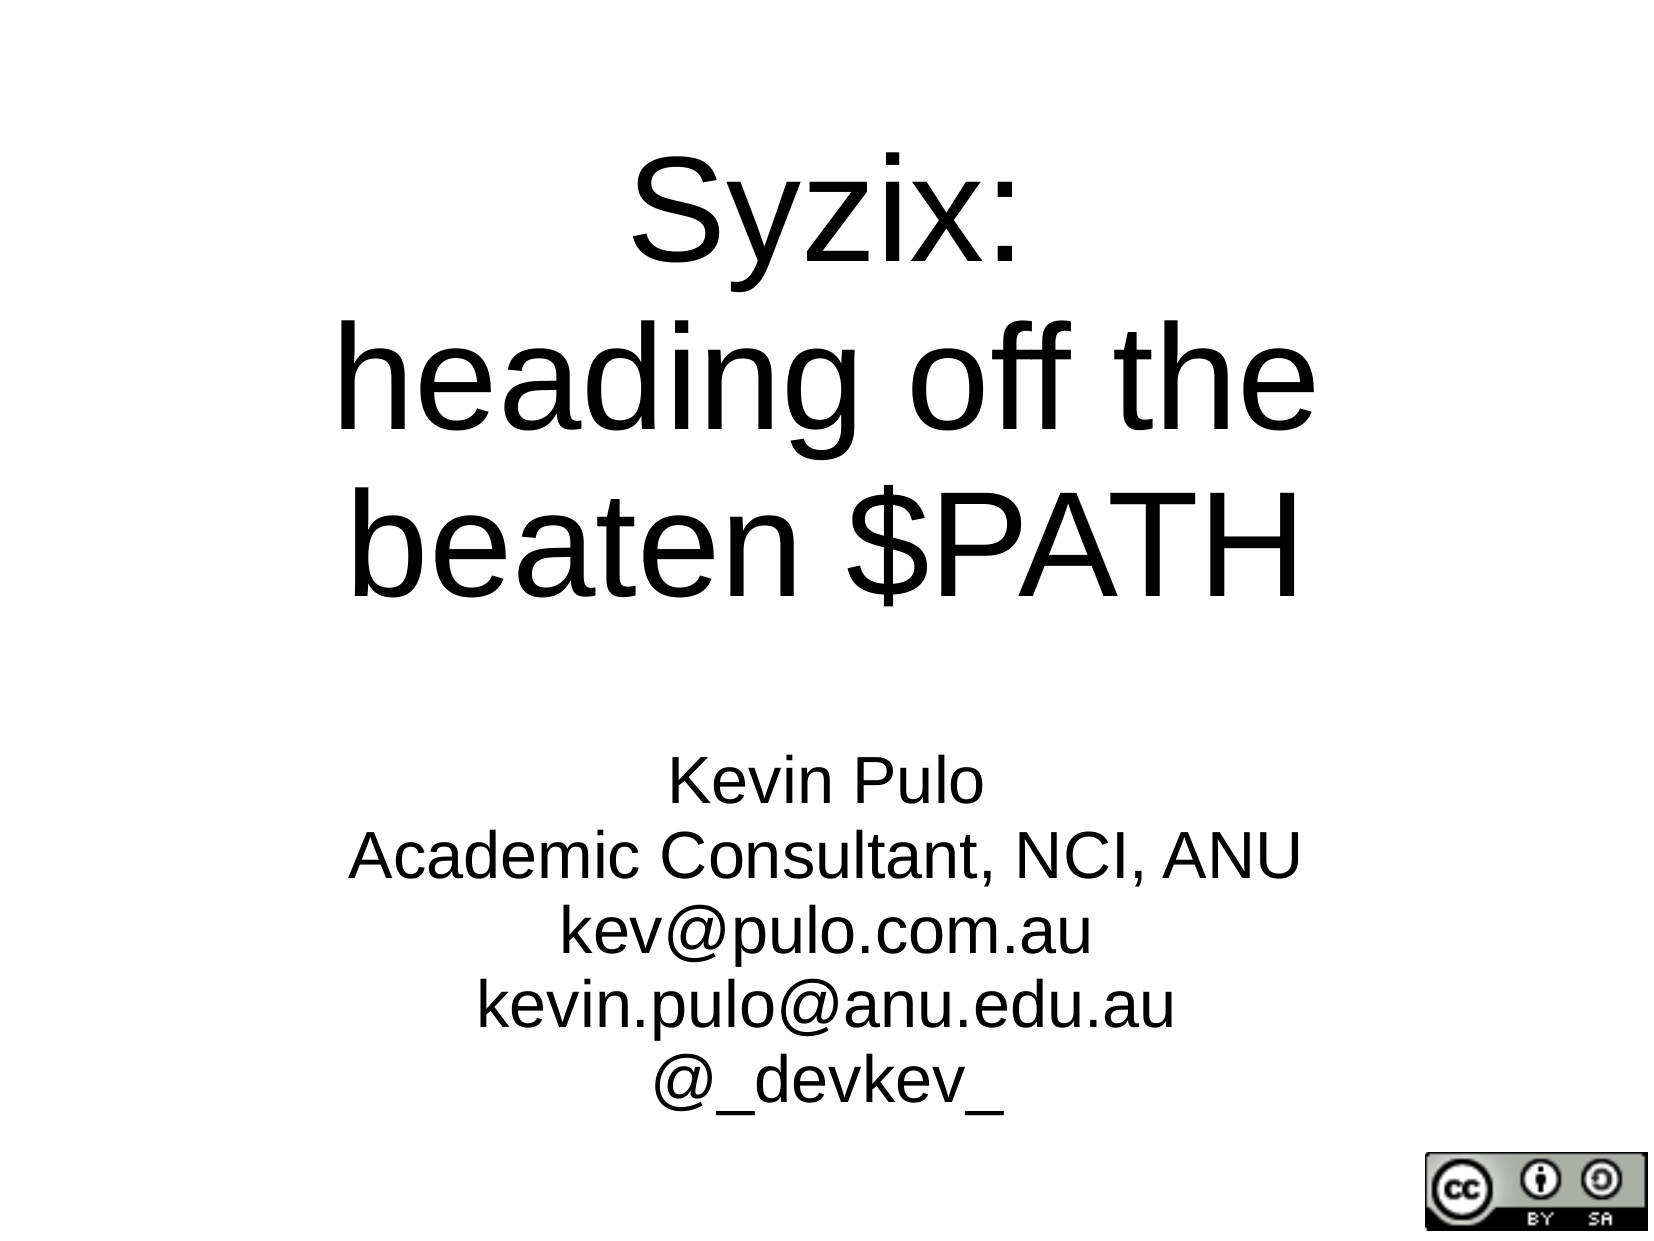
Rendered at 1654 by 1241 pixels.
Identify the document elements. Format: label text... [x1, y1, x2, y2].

picture [1425, 1152, 1648, 1231]
subtitle Kevin Pulo Academic Consultant, NCI, ANU kev@pulo.com.au kevin.pulo@anu.edu.au @_devkev_ [82, 706, 1571, 1156]
title Syzix: heading off the beaten $PATH [82, 49, 1571, 706]
